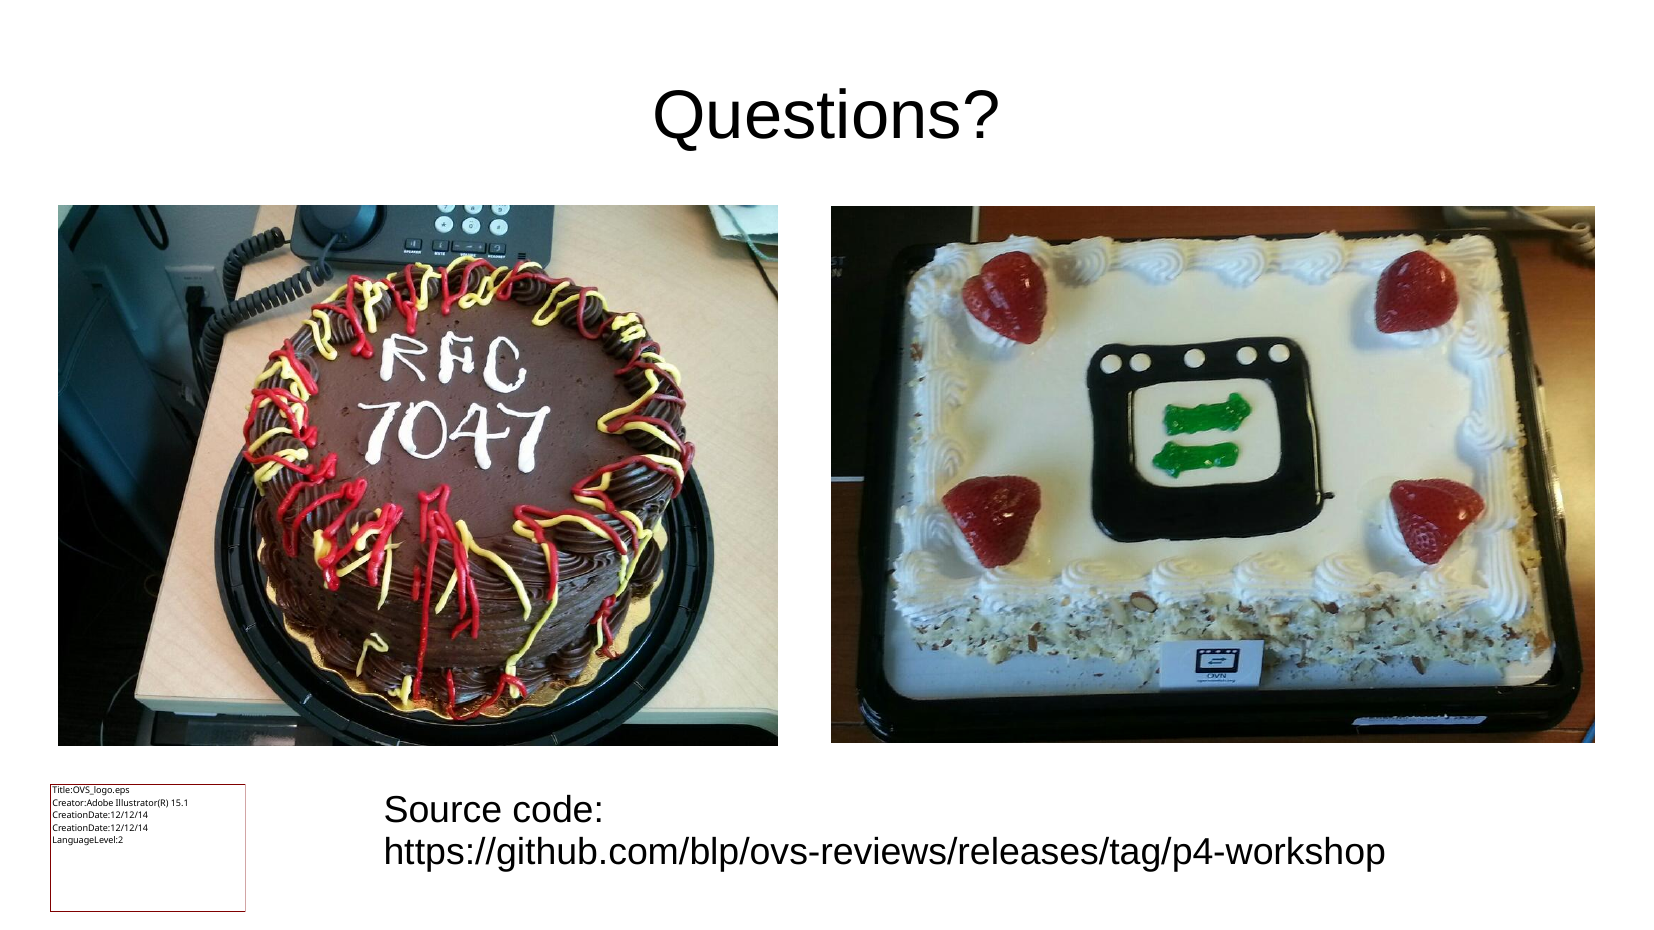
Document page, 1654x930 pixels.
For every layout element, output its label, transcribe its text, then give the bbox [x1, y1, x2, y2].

text_box Source code: https://github.com/blp/ovs-reviews/releases/tag/p4-workshop [368, 781, 1529, 881]
picture [831, 206, 1595, 743]
picture [58, 205, 778, 746]
title Questions? [82, 36, 1571, 193]
